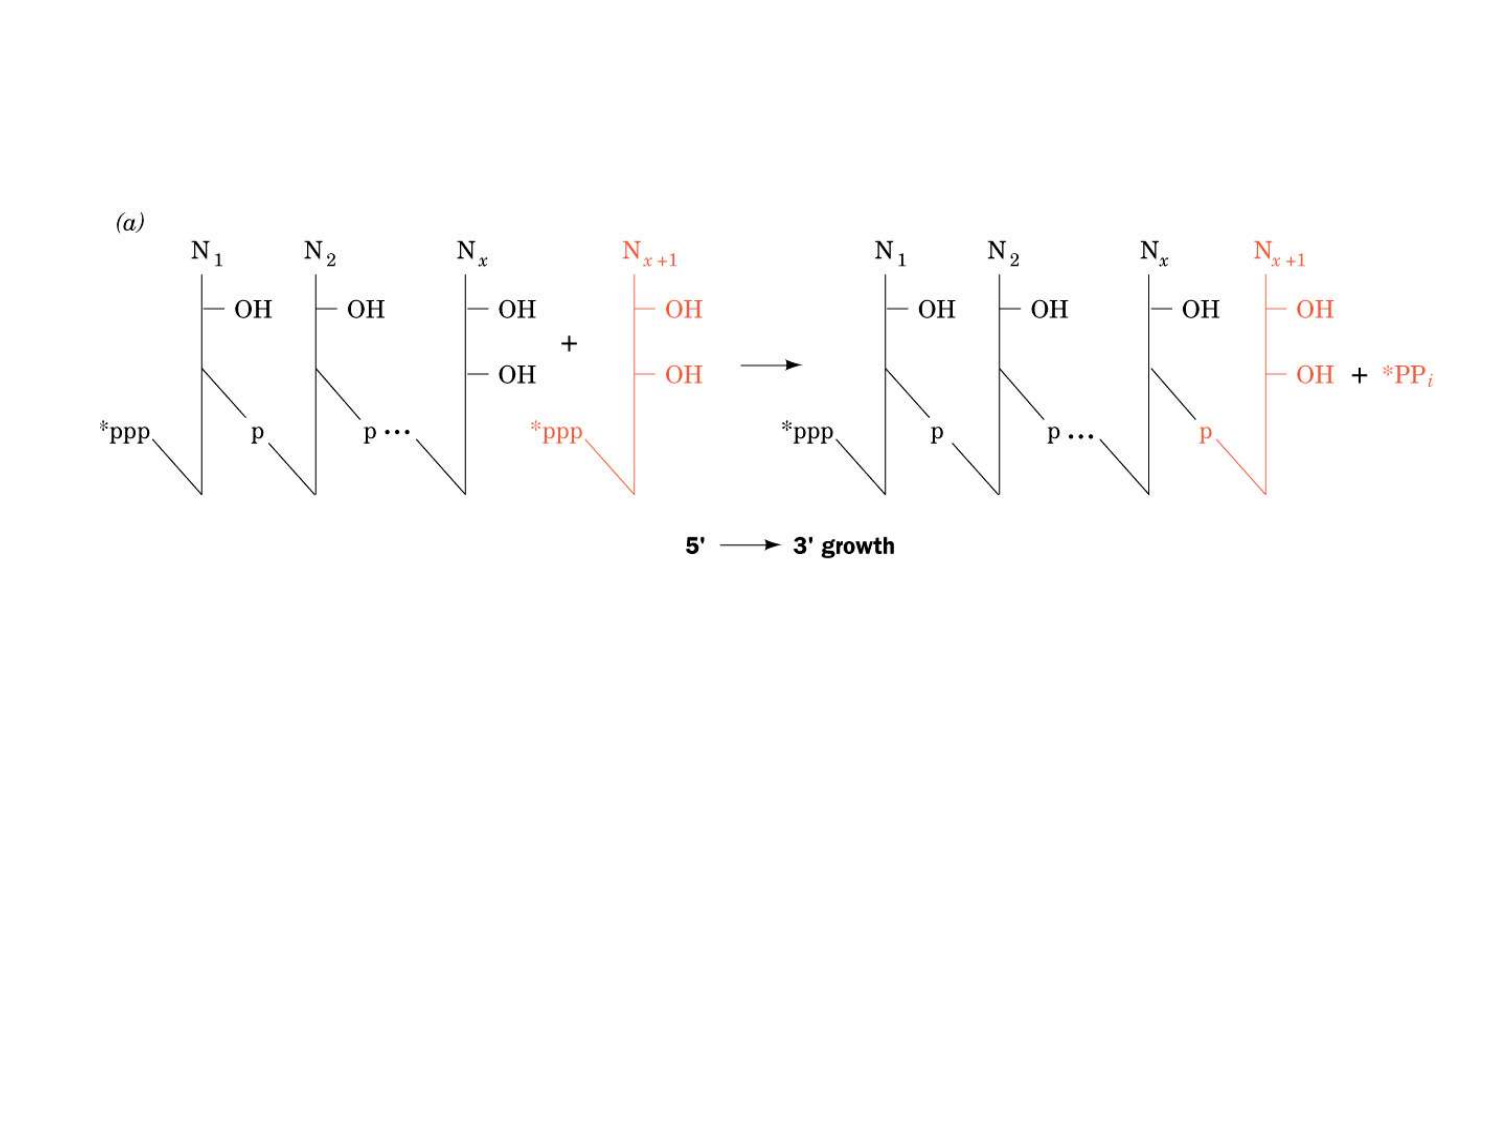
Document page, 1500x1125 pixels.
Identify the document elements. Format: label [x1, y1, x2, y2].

picture [100, 208, 1436, 579]
